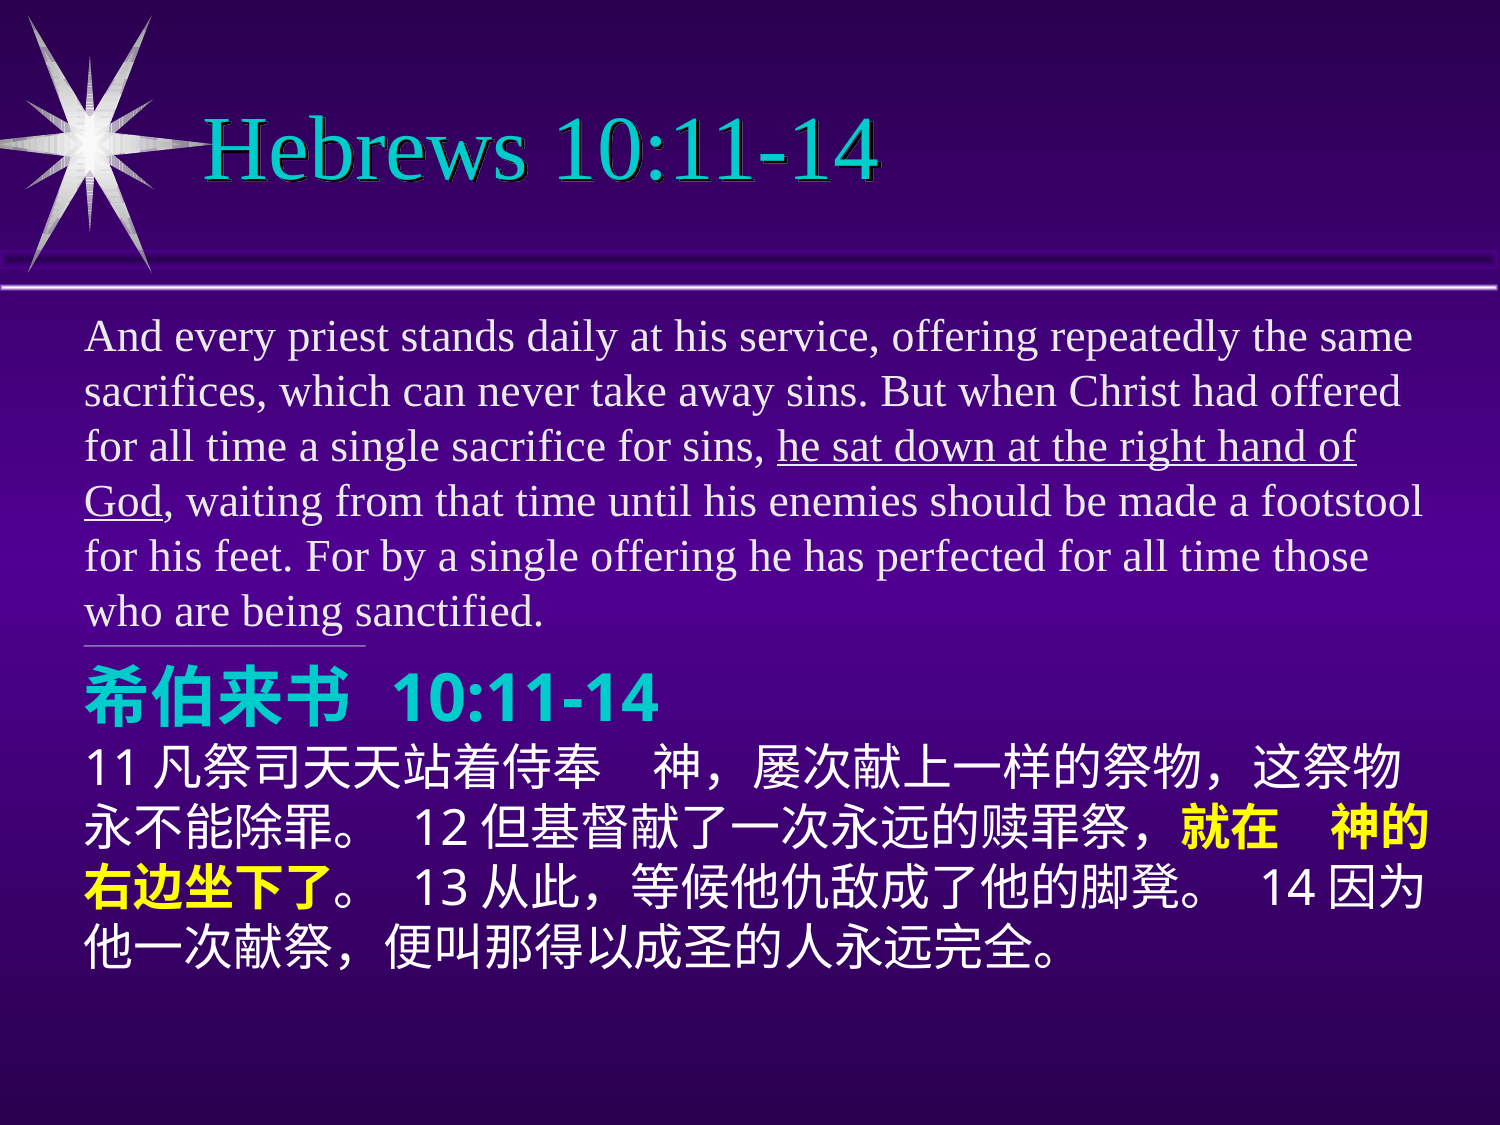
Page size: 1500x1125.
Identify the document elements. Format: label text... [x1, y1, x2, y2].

title Hebrews 10:11-14 [187, 56, 1463, 244]
text_box And every priest stands daily at his service, offering repeatedly the same sacrifices, which can never take away sins. But when Christ had offered for all time a single sacrifice for sins, he sat down at the right hand of God, waiting from that time until his enemies should be made a footstool for his feet. For by a single offering he has perfected for all time those who are being sanctified. ──────────────────────── 希伯来书 10:11-14 11凡祭司天天站着侍奉 神，屡次献上一样的祭物，这祭物永不能除罪。 12但基督献了一次永远的赎罪祭，就在 神的右边坐下了。 13从此，等候他仇敌成了他的脚凳。 14因为他一次献祭，便叫那得以成圣的人永远完全。 [69, 298, 1463, 1103]
